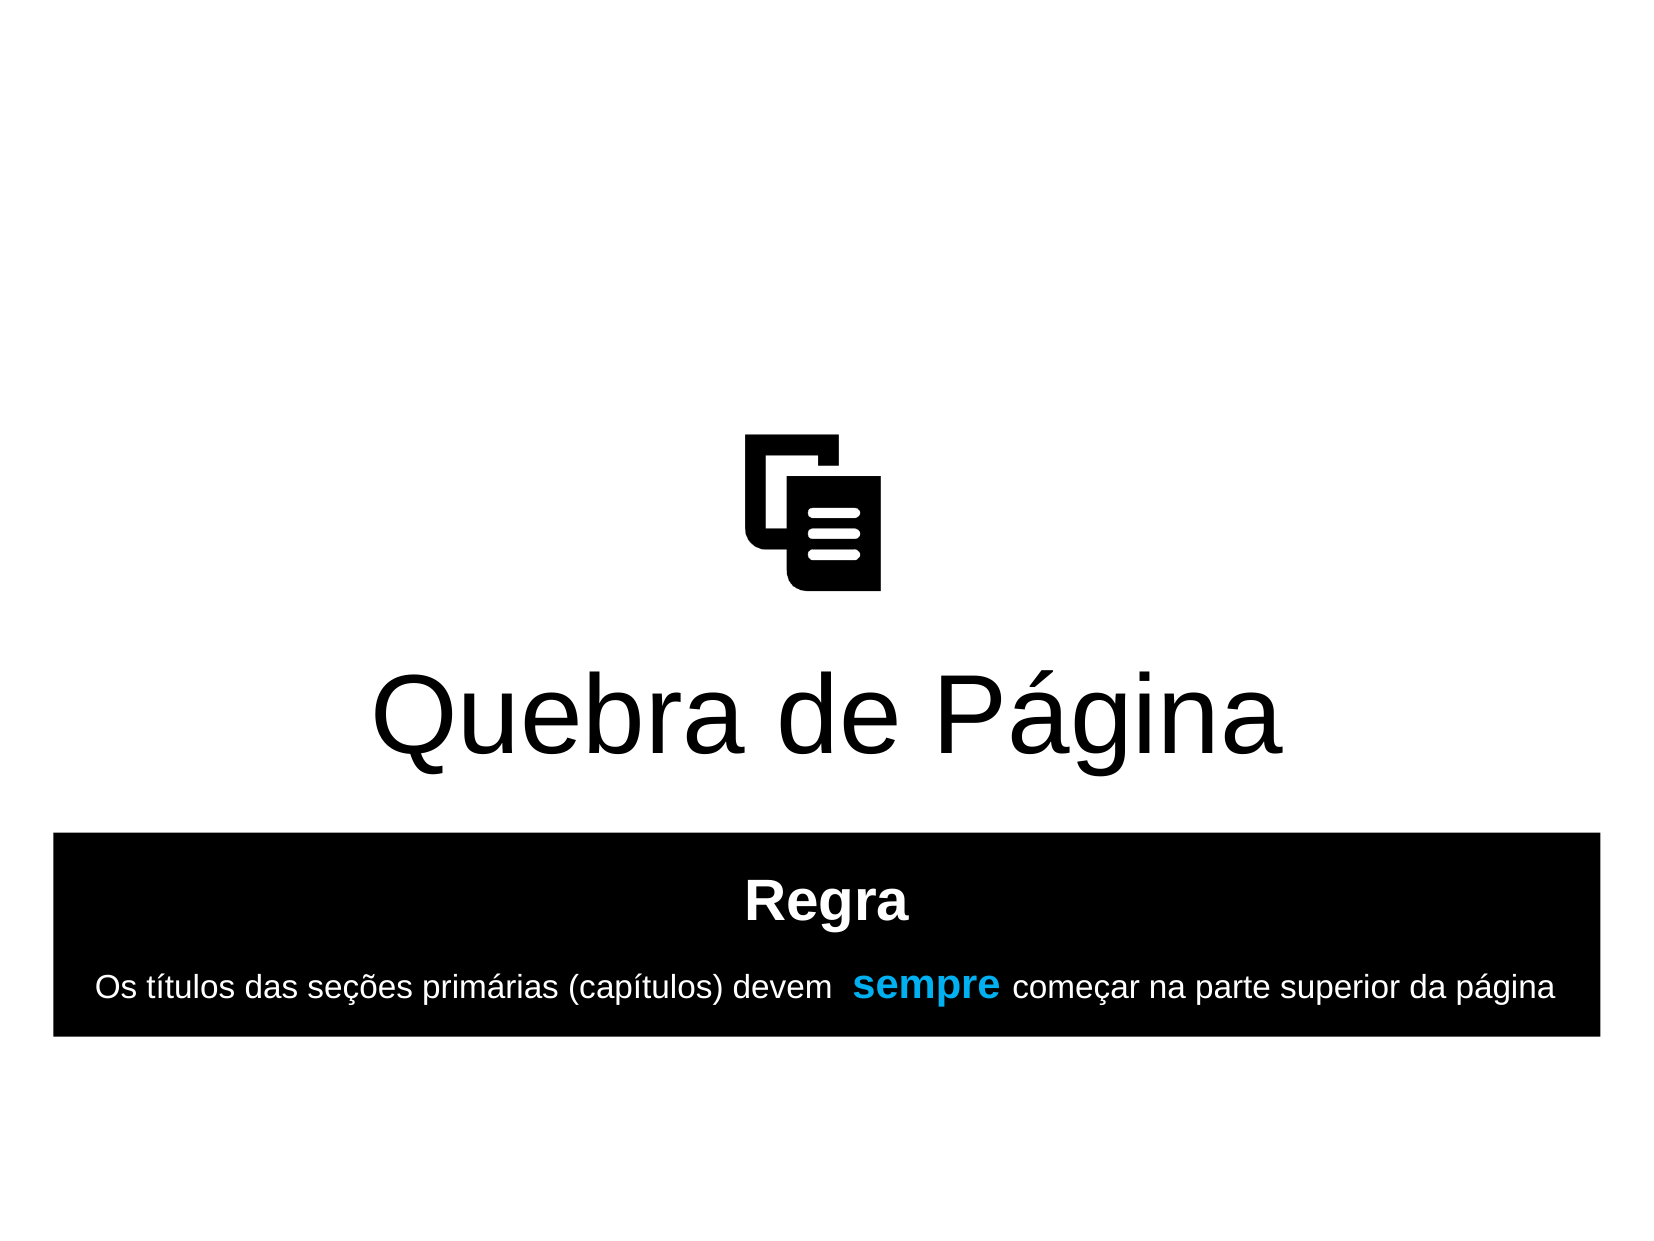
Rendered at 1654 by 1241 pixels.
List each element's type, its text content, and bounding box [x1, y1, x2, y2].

picture [728, 428, 897, 597]
text_box Regra Os títulos das seções primárias (capítulos) devem sempre começar na parte superior da página [53, 832, 1601, 1037]
title Quebra de Página [11, 608, 1642, 816]
